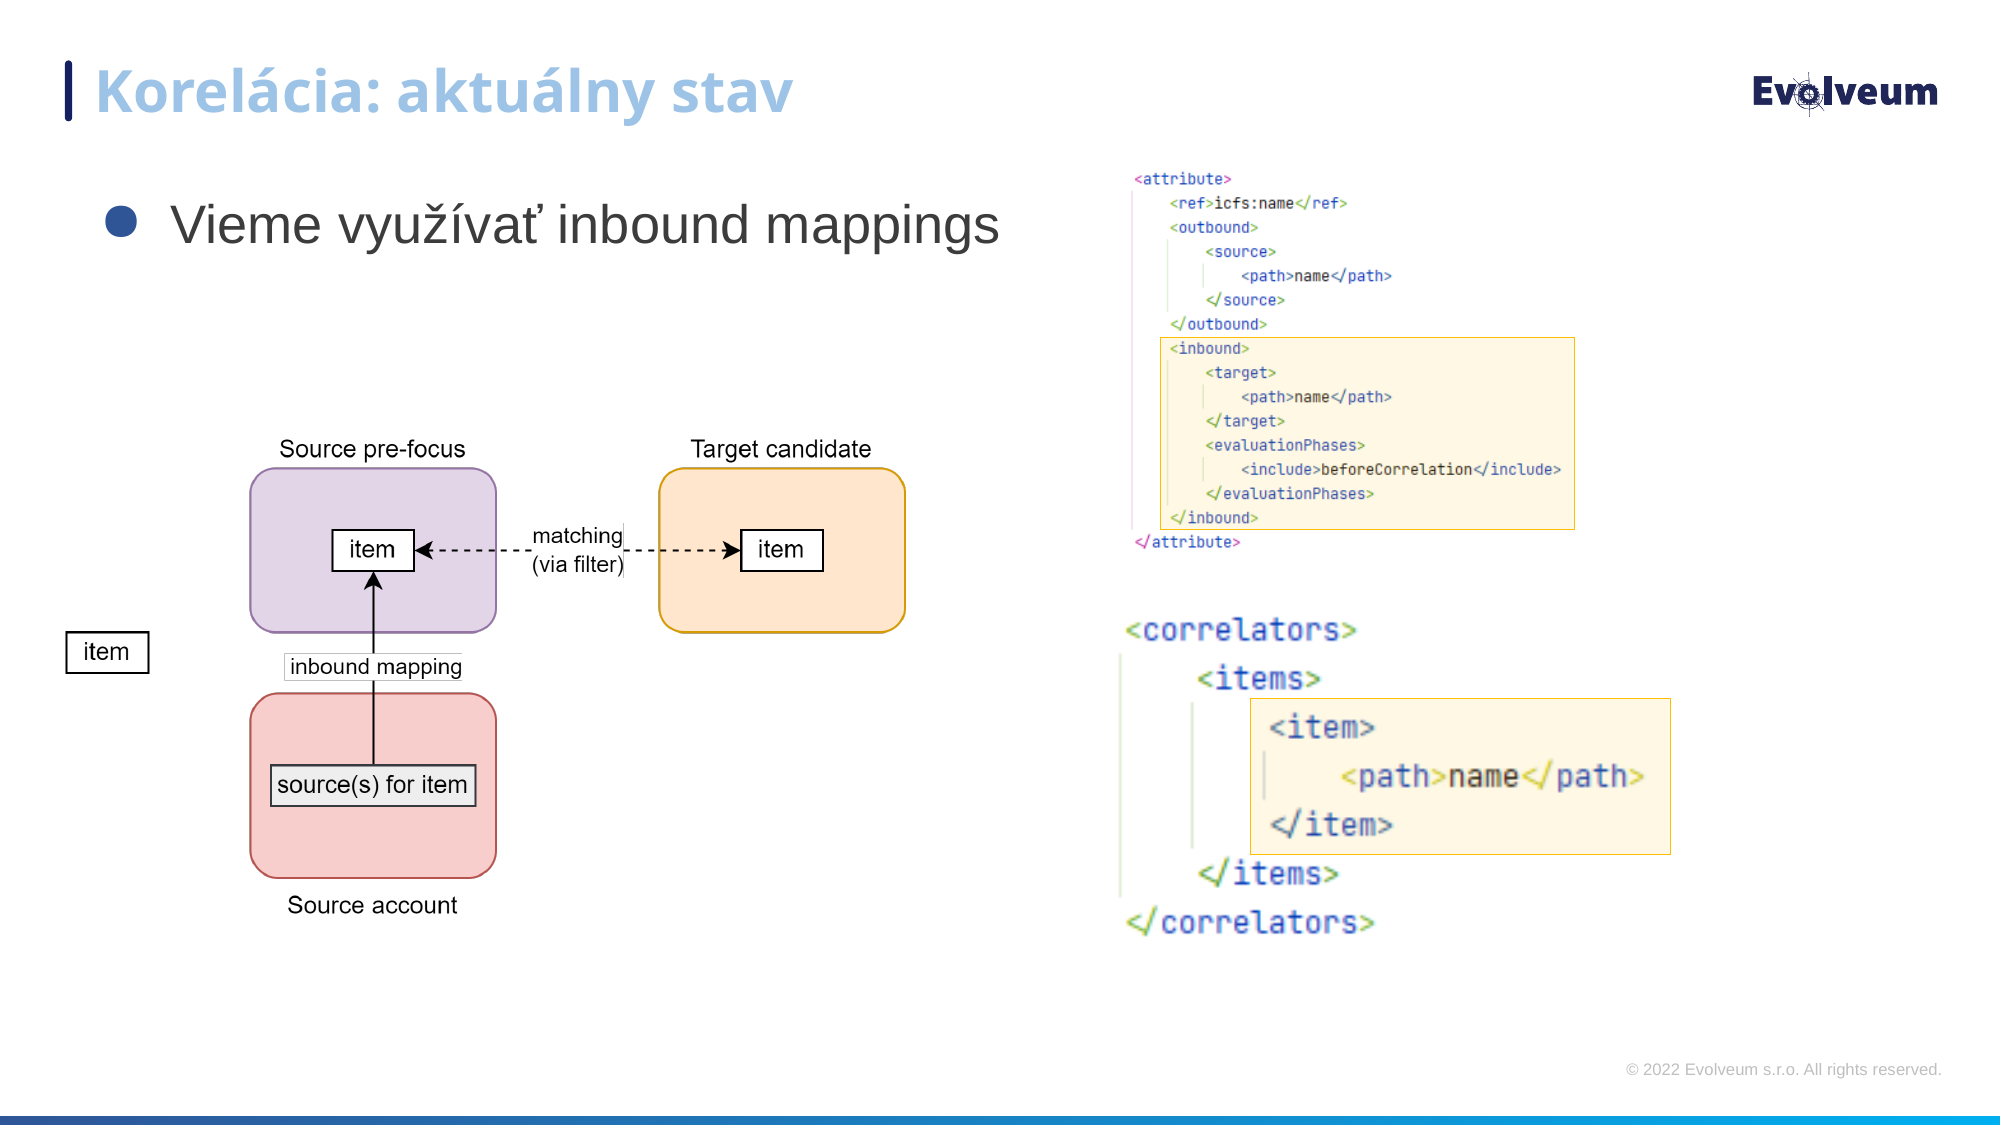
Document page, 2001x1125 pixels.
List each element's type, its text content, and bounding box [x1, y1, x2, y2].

list Vieme využívať inbound mappings [84, 185, 1916, 1006]
text_box [1160, 337, 1575, 530]
text_box [1250, 698, 1671, 855]
picture [1120, 168, 1573, 554]
picture [45, 412, 926, 940]
title Korelácia: aktuálny stav [94, 47, 1687, 133]
picture [1112, 608, 1667, 947]
